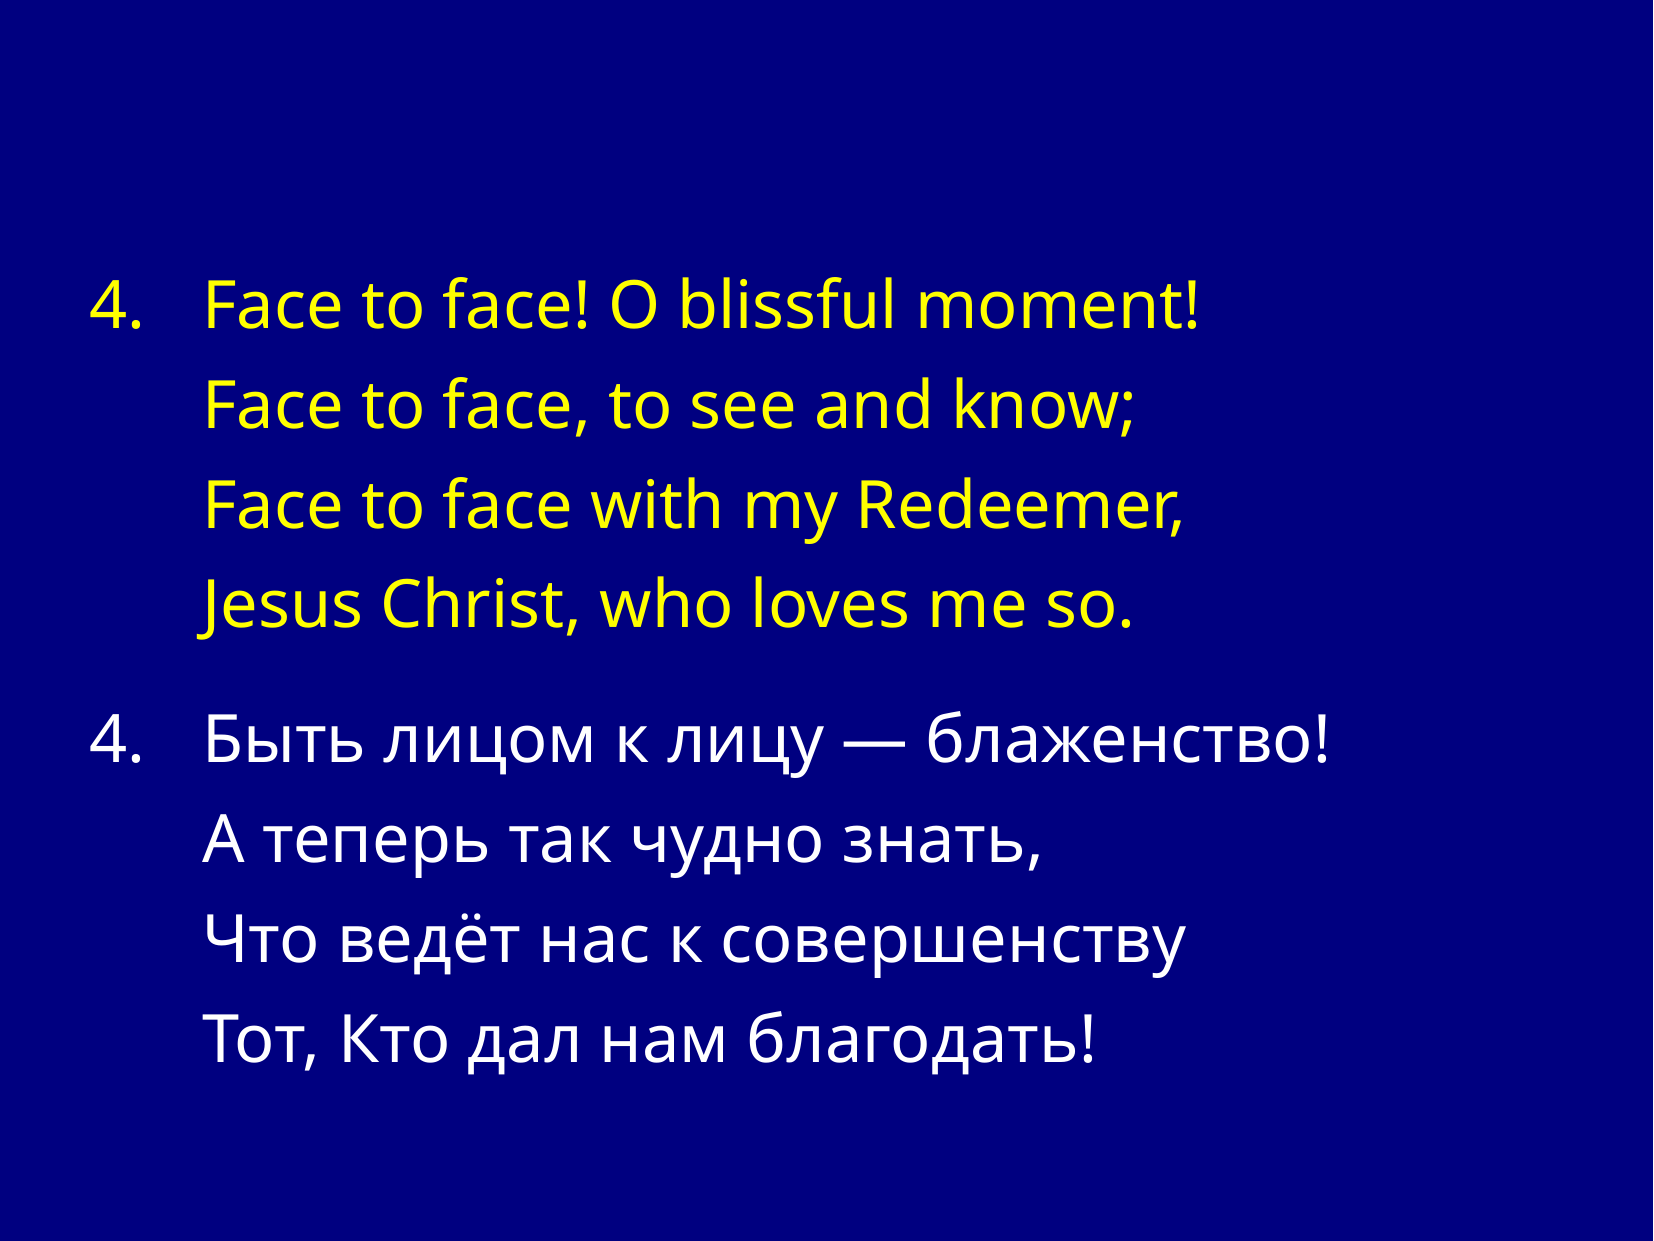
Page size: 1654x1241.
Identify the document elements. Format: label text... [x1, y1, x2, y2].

text_box 4. Face to face! O blissful moment! Face to face, to see and know; Face to face with my Redeemer, Jesus Christ, who loves me so. [75, 150, 1576, 638]
text_box 4. Быть лицом к лицу — блаженство! А теперь так чудно знать, Что ведёт нас к совершенству Тот, Кто дал нам благодать! [75, 675, 1576, 1163]
